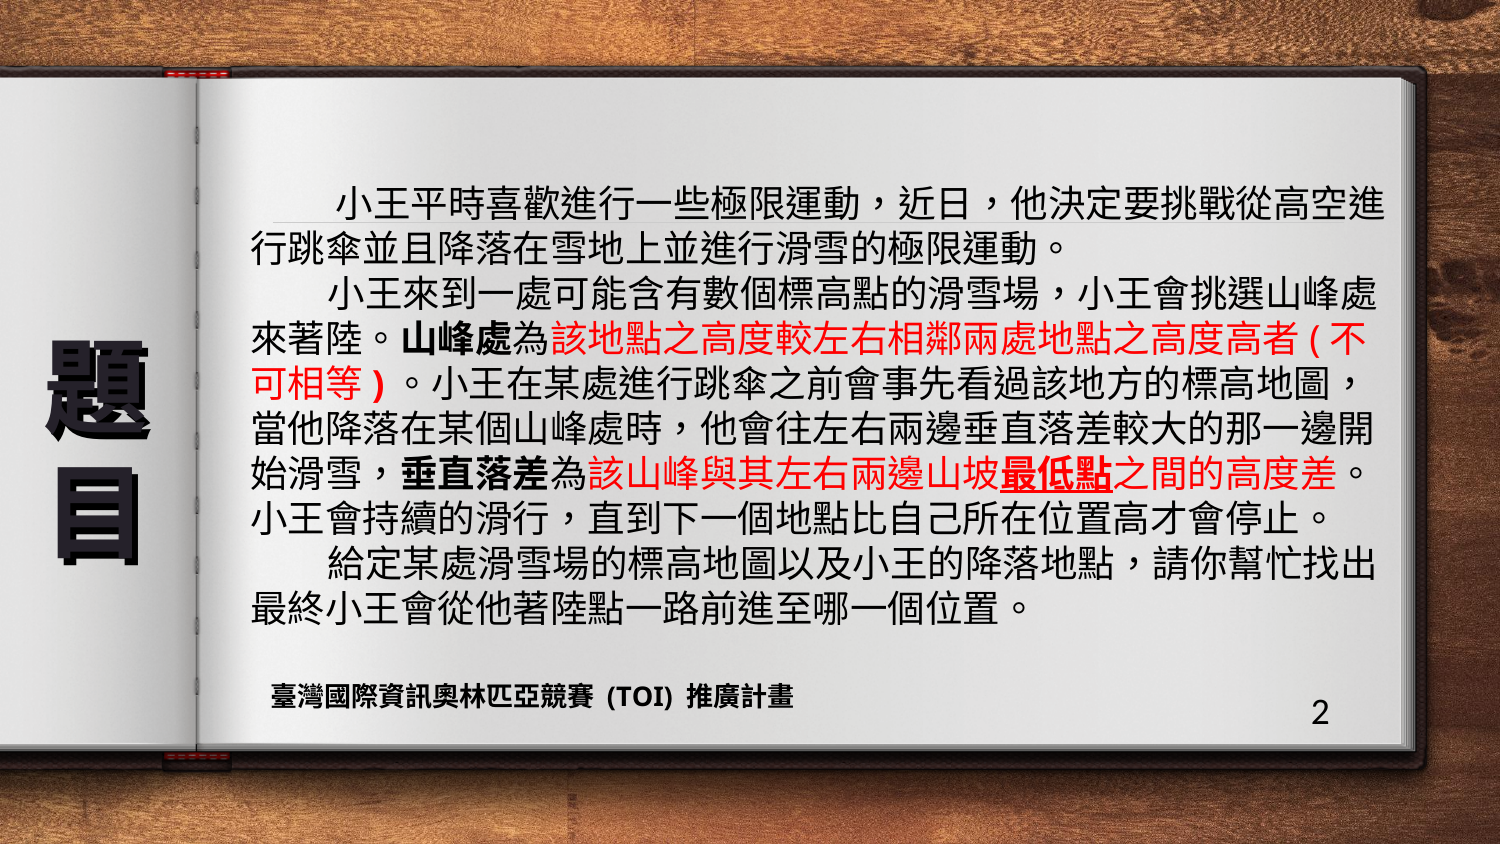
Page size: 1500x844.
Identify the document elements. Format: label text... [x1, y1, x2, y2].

title 題 目 [28, 306, 210, 552]
text_box 小王平時喜歡進行一些極限運動，近日，他決定要挑戰從高空進行跳傘並且降落在雪地上並進行滑雪的極限運動。 小王來到一處可能含有數個標高點的滑雪場，小王會挑選山峰處來著陸。山峰處為該地點之高度較左右相鄰兩處地點之高度高者(不可相等)。小王在某處進行跳傘之前會事先看過該地方的標高地圖，當他降落在某個山峰處時，他會往左右兩邊垂直落差較大的那一邊開始滑雪，垂直落差為該山峰與其左右兩邊山坡最低點之間的高度差。小王會持續的滑行，直到下一個地點比自己所在位置高才會停止。 給定某處滑雪場的標高地圖以及小王的降落地點，請你幫忙找出最終小王會從他著陸點一路前進至哪一個位置。 [235, 127, 1402, 642]
text_box [1295, 672, 1386, 737]
